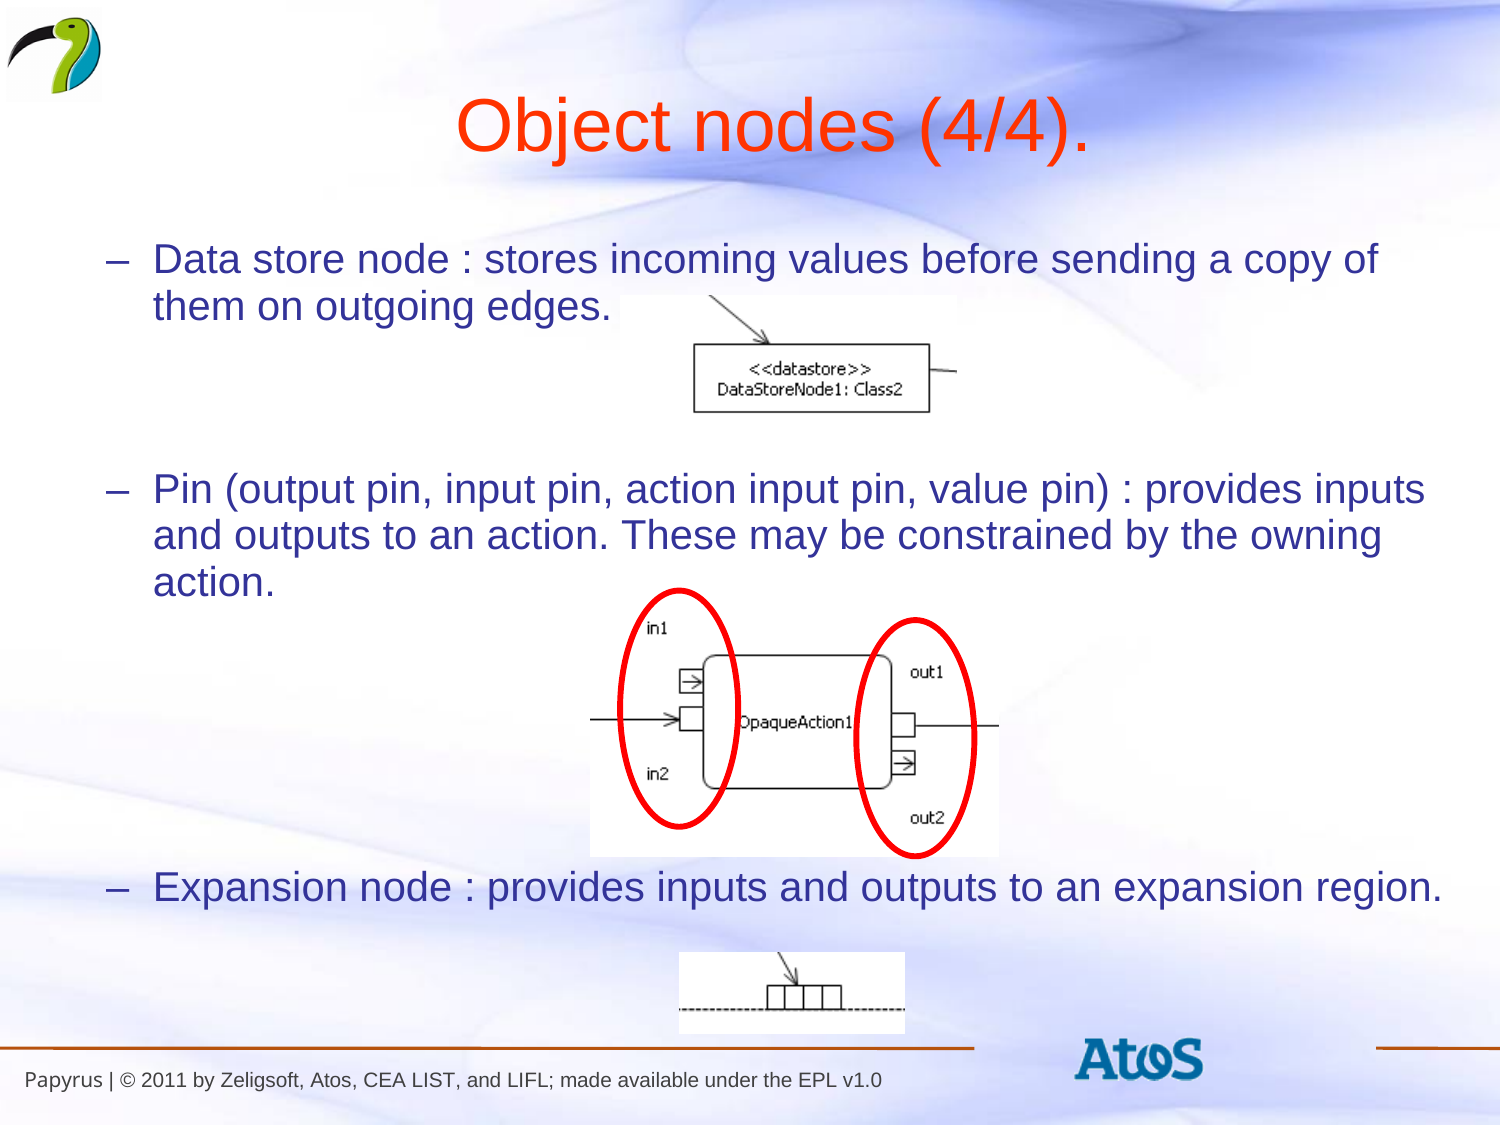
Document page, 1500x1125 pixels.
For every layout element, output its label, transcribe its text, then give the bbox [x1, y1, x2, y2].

title Object nodes (4/4). [283, 72, 1264, 178]
picture [0, 0, 1500, 1125]
list Data store node : stores incoming values before sending a copy of them on outgoing edges. Pin (output pin, input pin, action input pin, value pin) : provides inputs and outputs to an action. These may be constrained by the owning action. Expansion node : provides inputs and outputs to an expansion region. [31, 236, 1469, 960]
